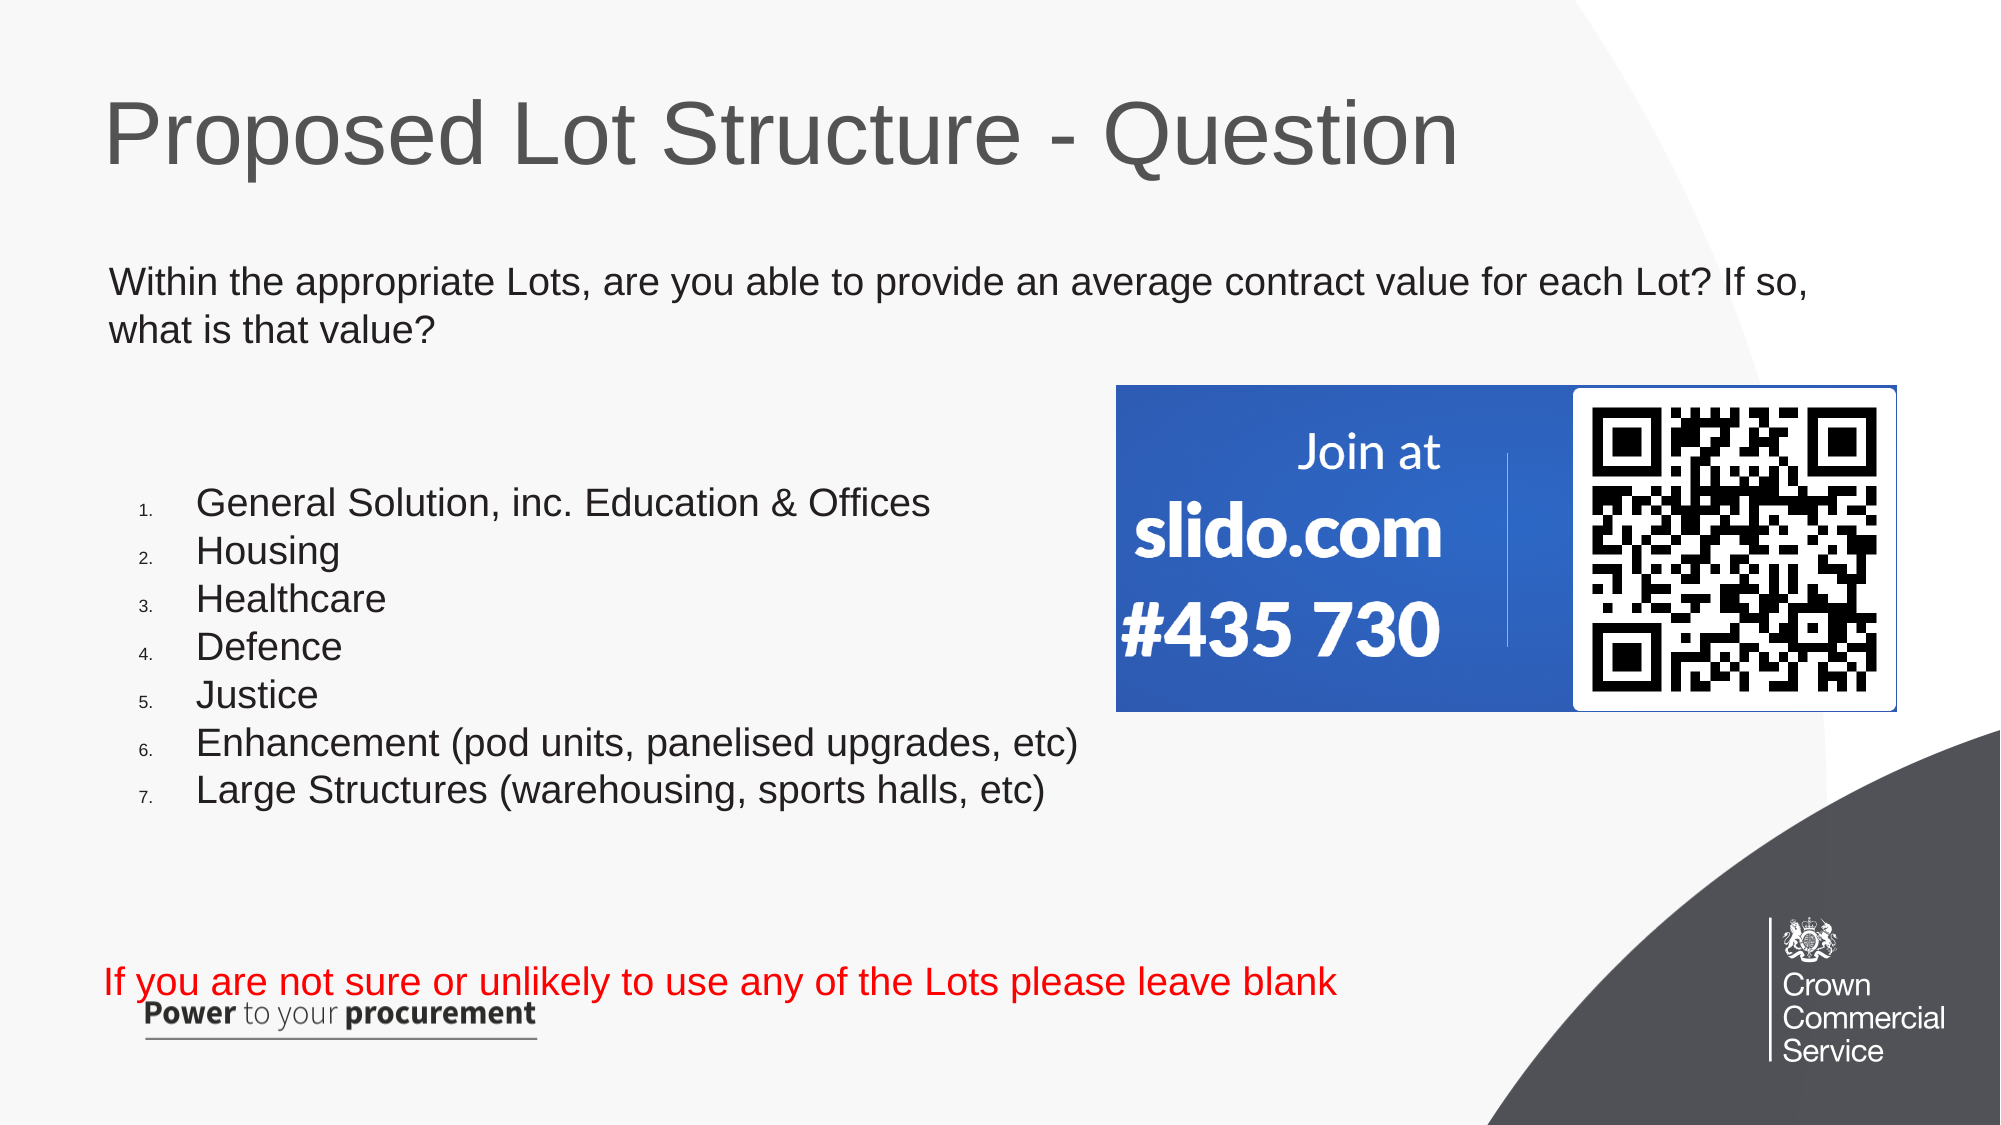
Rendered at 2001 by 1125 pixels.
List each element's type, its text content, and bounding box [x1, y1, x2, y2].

text_box General Solution, inc. Education & Offices Housing Healthcare Defence Justice Enhancement (pod units, panelised upgrades, etc) Large Structures (warehousing, sports halls, etc) If you are not sure or unlikely to use any of the Lots please leave blank [88, 459, 1872, 1021]
text_box Within the appropriate Lots, are you able to provide an average contract value for each Lot? If so, what is that value? [93, 239, 1878, 367]
title Proposed Lot Structure - Question [103, 73, 1897, 212]
picture [1116, 385, 1897, 712]
